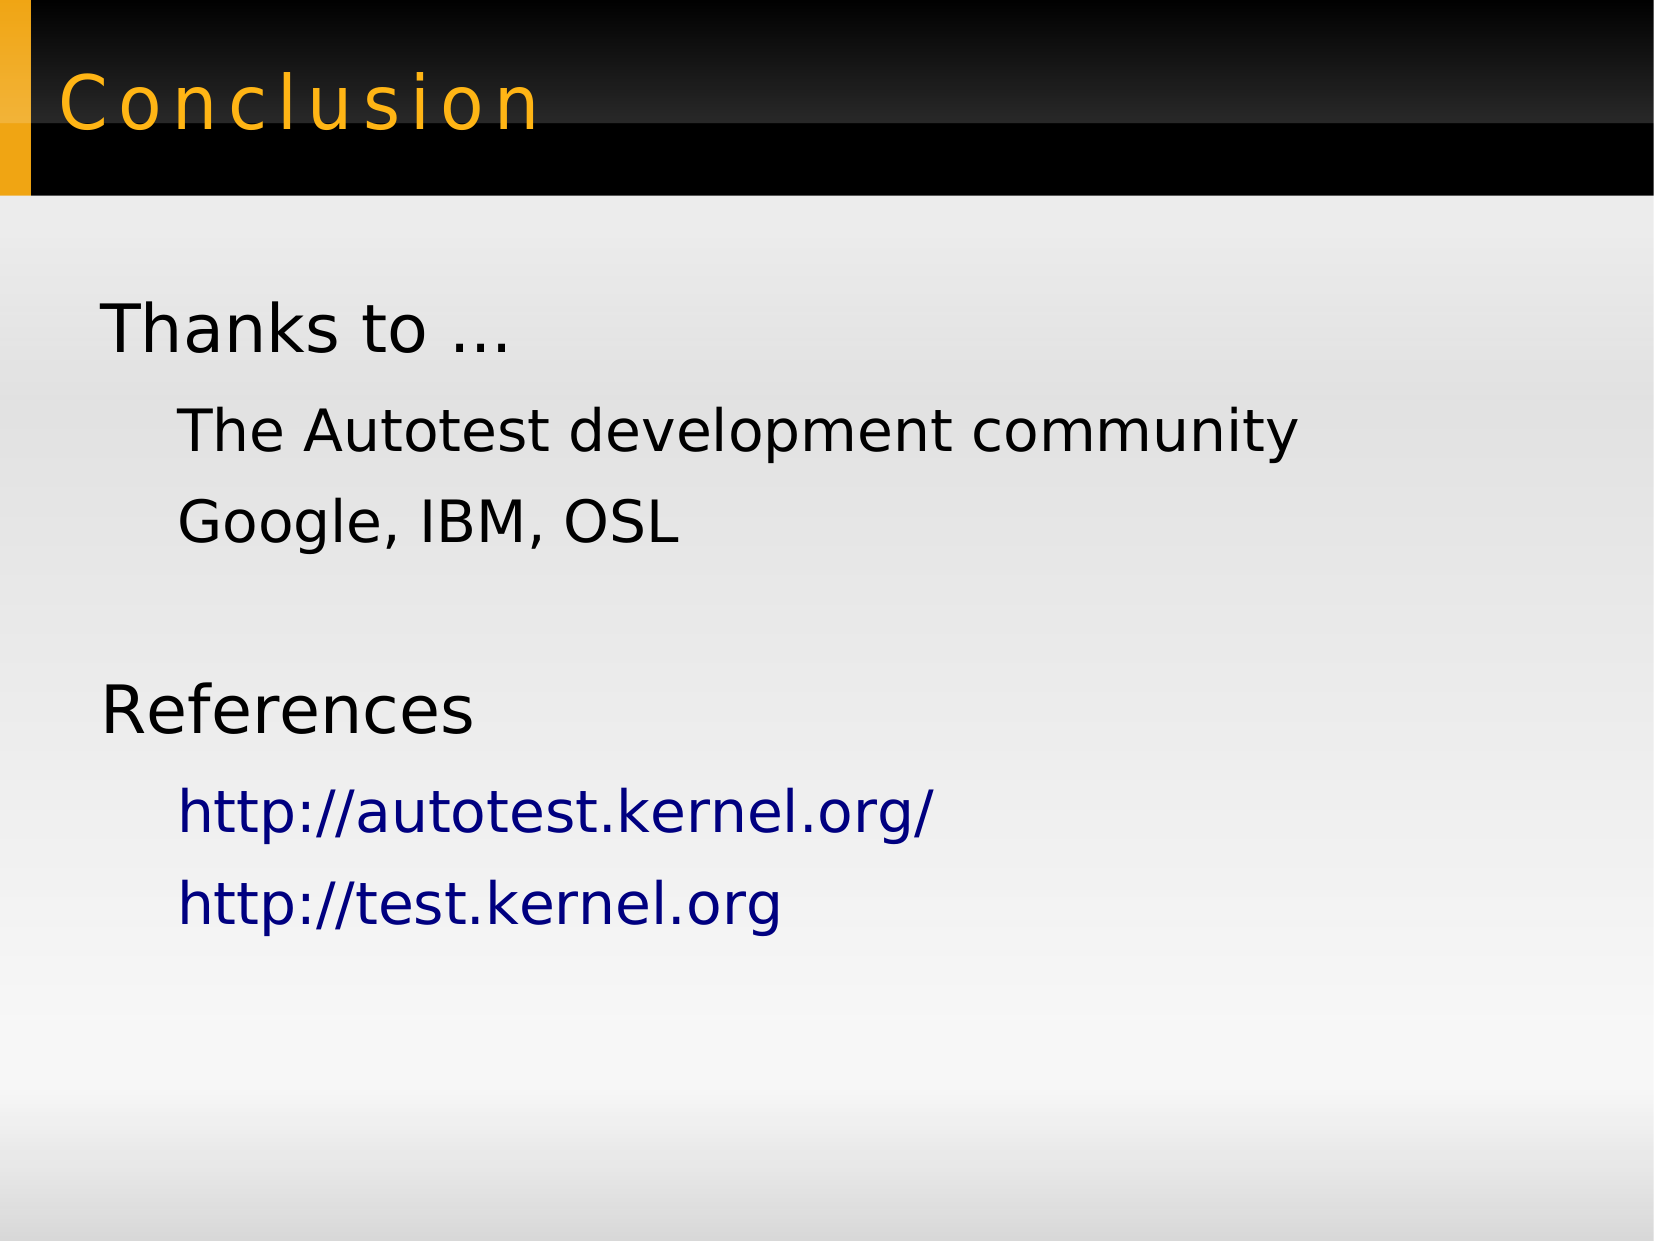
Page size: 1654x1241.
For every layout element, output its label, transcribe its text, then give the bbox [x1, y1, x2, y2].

title Conclusion [59, 29, 1270, 178]
picture [0, 0, 1654, 1241]
list Thanks to ... The Autotest development community Google, IBM, OSL References http://autotest.kernel.org/ http://test.kernel.org [82, 290, 1571, 1109]
